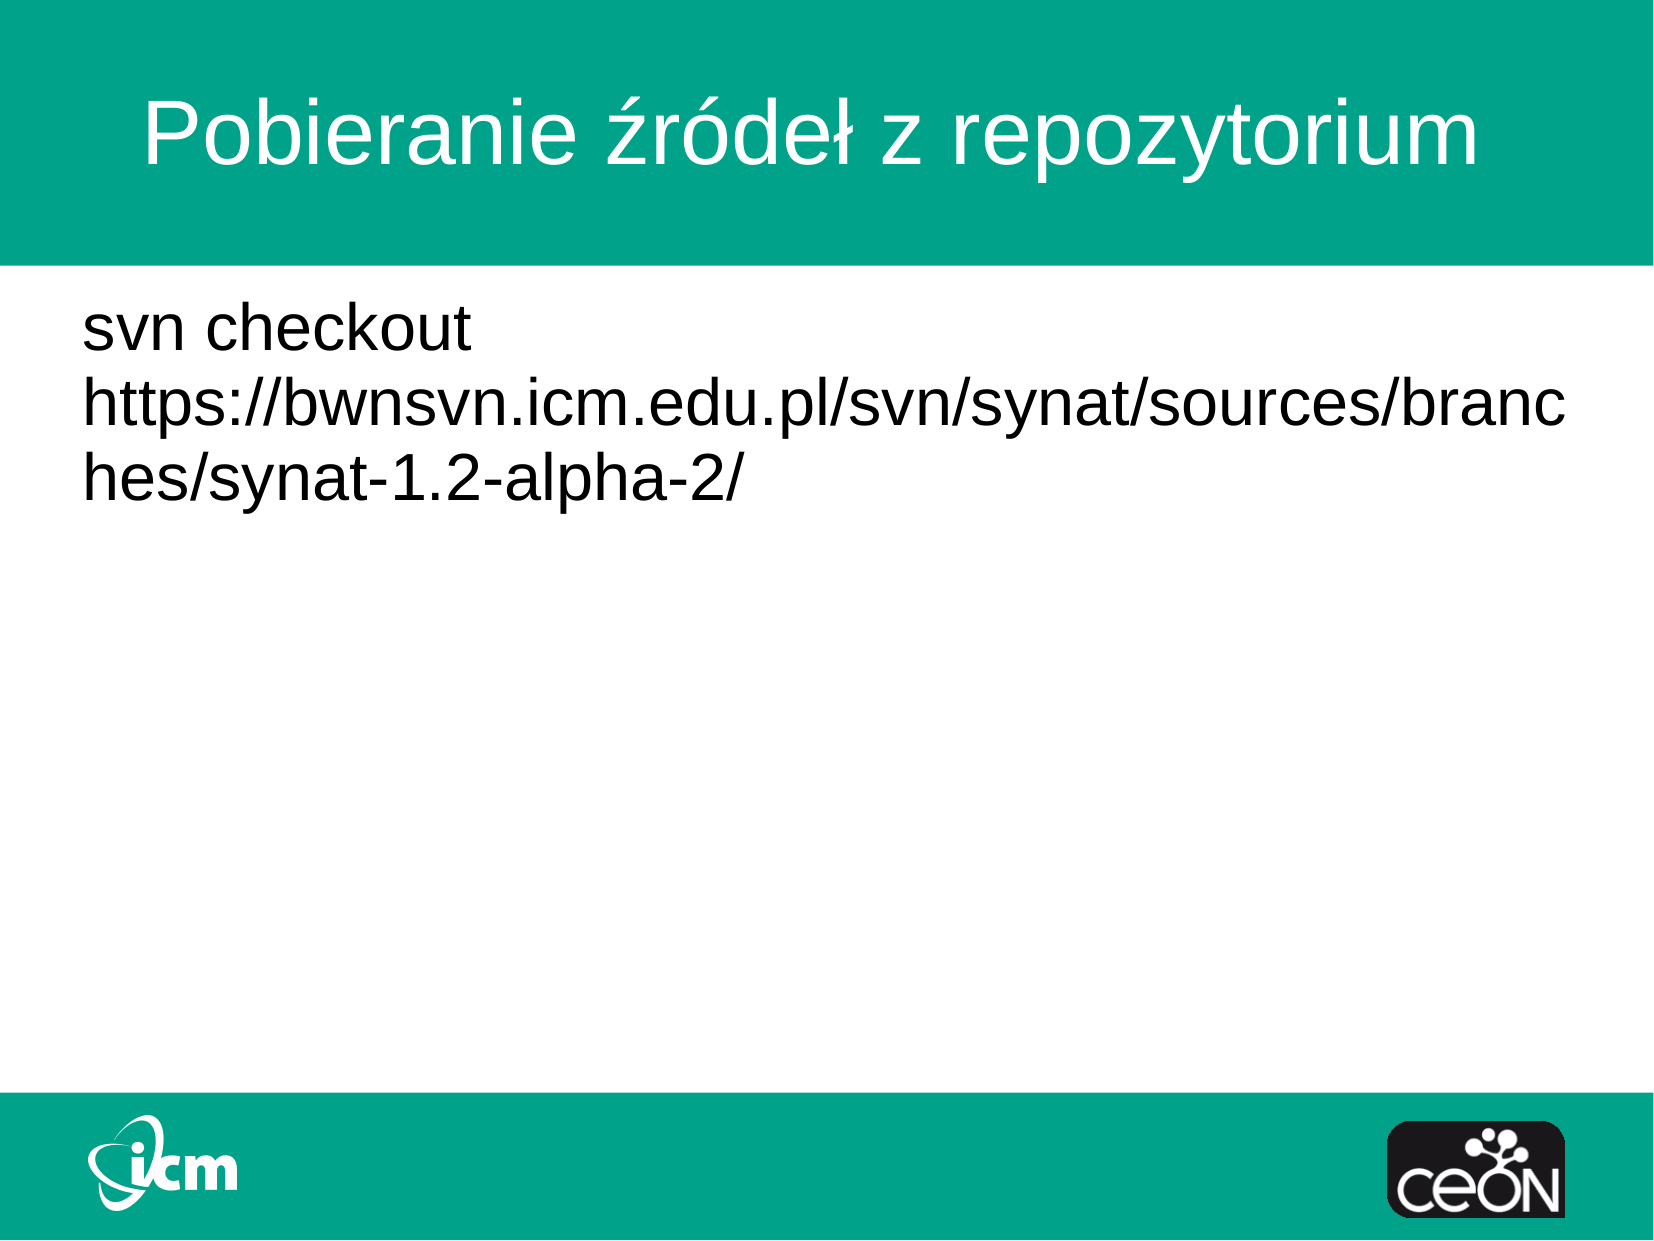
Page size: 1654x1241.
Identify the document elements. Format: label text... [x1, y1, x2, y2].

picture [1387, 1121, 1565, 1218]
title Pobieranie źródeł z repozytorium [59, 29, 1565, 237]
list svn checkout https://bwnsvn.icm.edu.pl/svn/synat/sources/branches/synat-1.2-alpha-2/ [82, 290, 1571, 515]
picture [88, 1115, 237, 1211]
